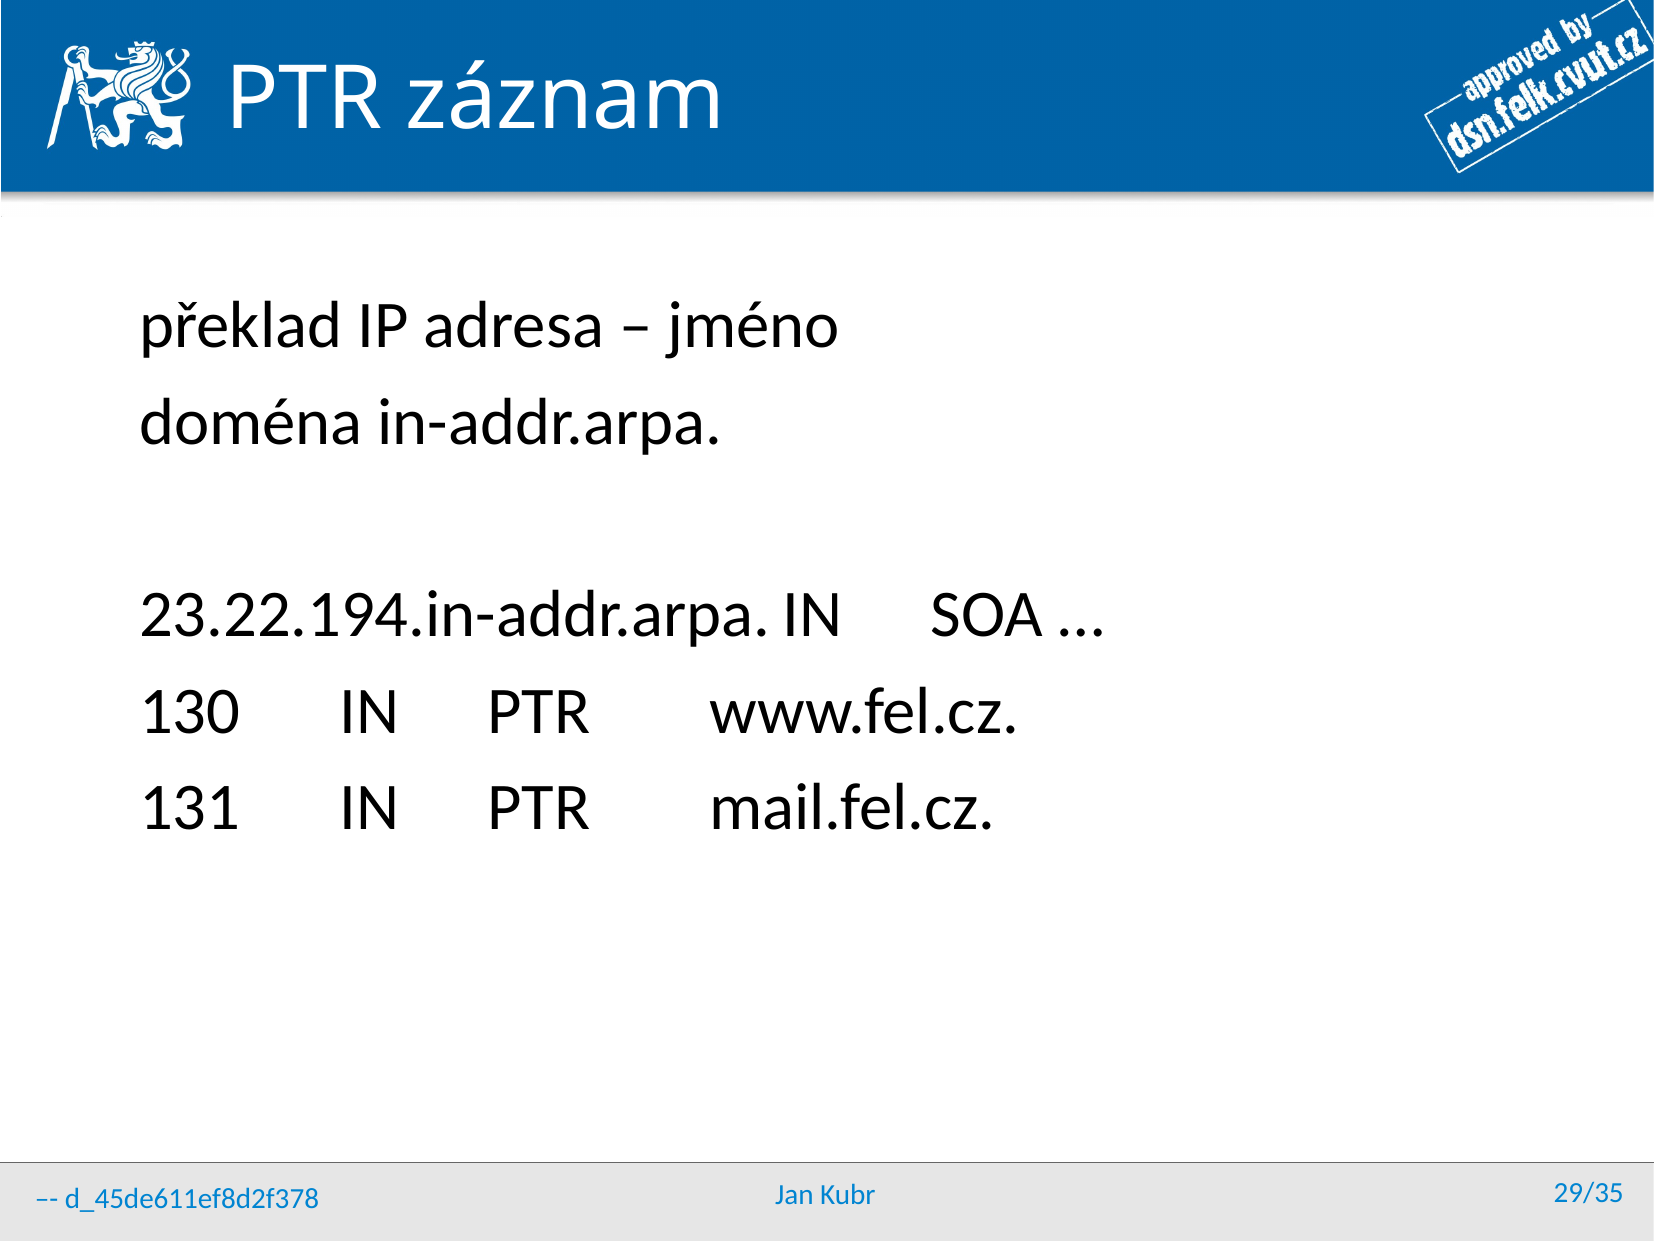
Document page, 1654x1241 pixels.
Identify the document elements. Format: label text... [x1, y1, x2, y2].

list překlad IP adresa – jméno doména in-addr.arpa. 23.22.194.in-addr.arpa. IN SOA … 130 IN PTR www.fel.cz. 131 IN PTR mail.fel.cz. [121, 297, 1534, 1126]
title PTR záznam [225, 0, 1426, 188]
picture [1, 0, 1654, 217]
